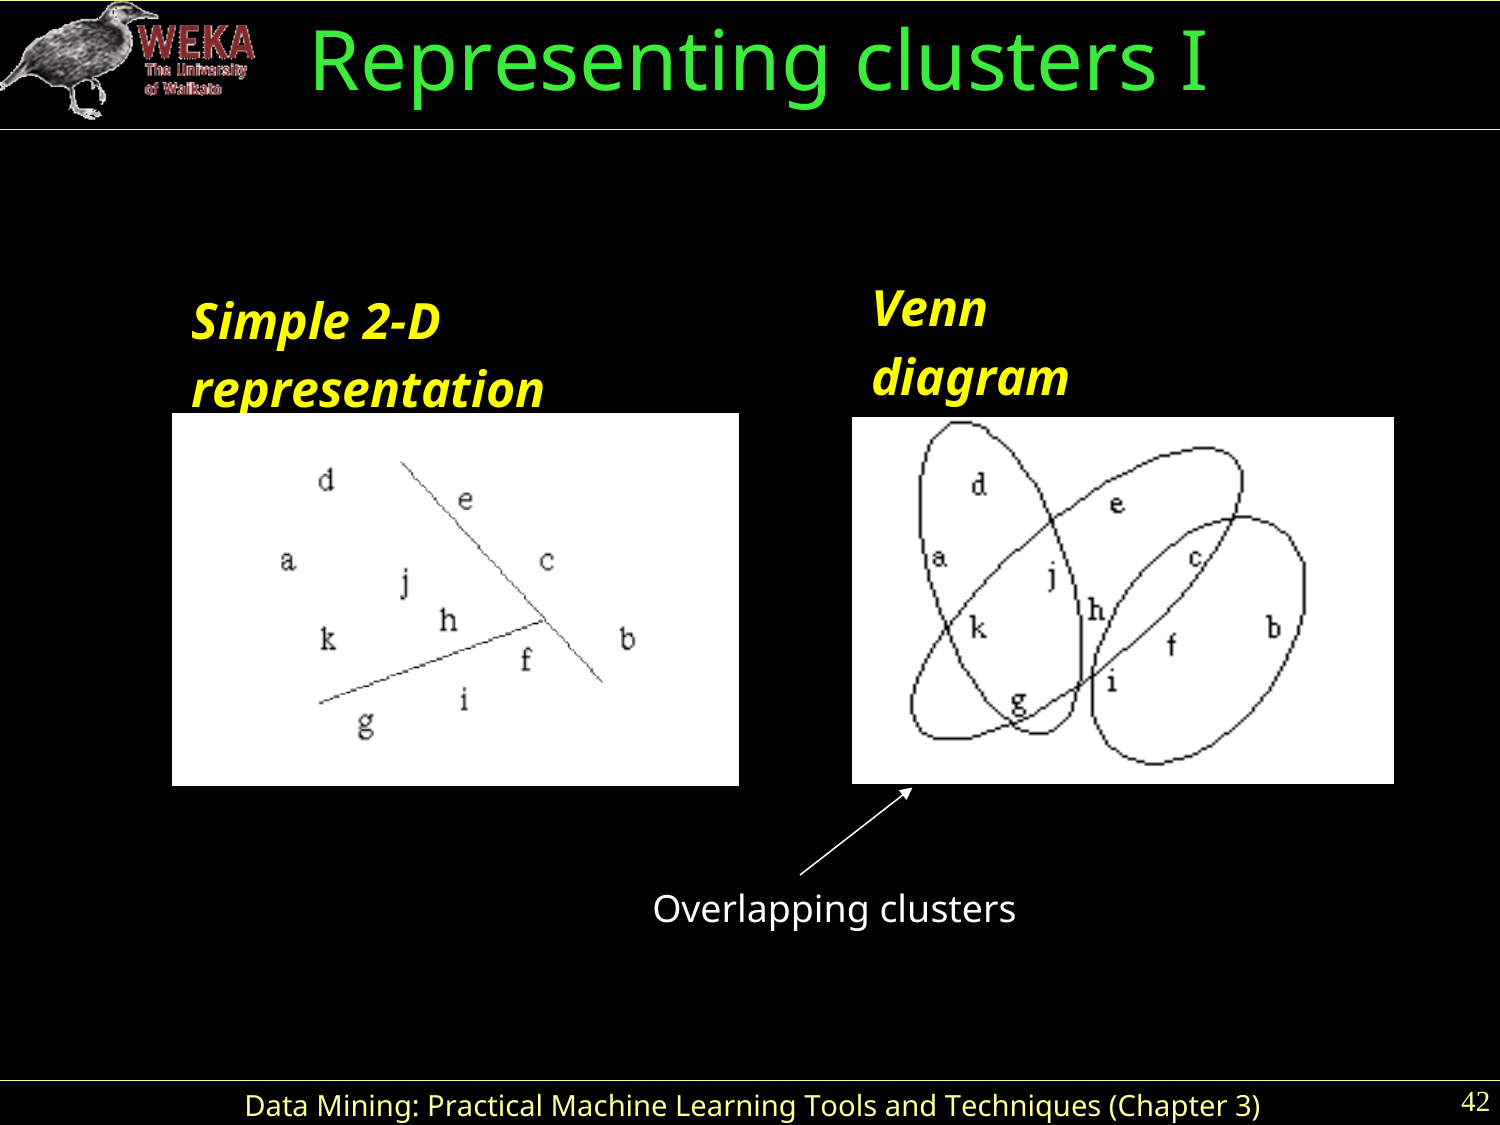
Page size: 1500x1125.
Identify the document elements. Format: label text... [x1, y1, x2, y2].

picture [172, 413, 739, 786]
picture [852, 417, 1394, 784]
text_box Overlapping clusters [637, 874, 1038, 942]
title Representing clusters I [59, 0, 1460, 146]
text_box Simple 2-D representation [177, 277, 765, 430]
text_box Venn diagram [856, 265, 1194, 417]
picture [0, 1, 59, 129]
